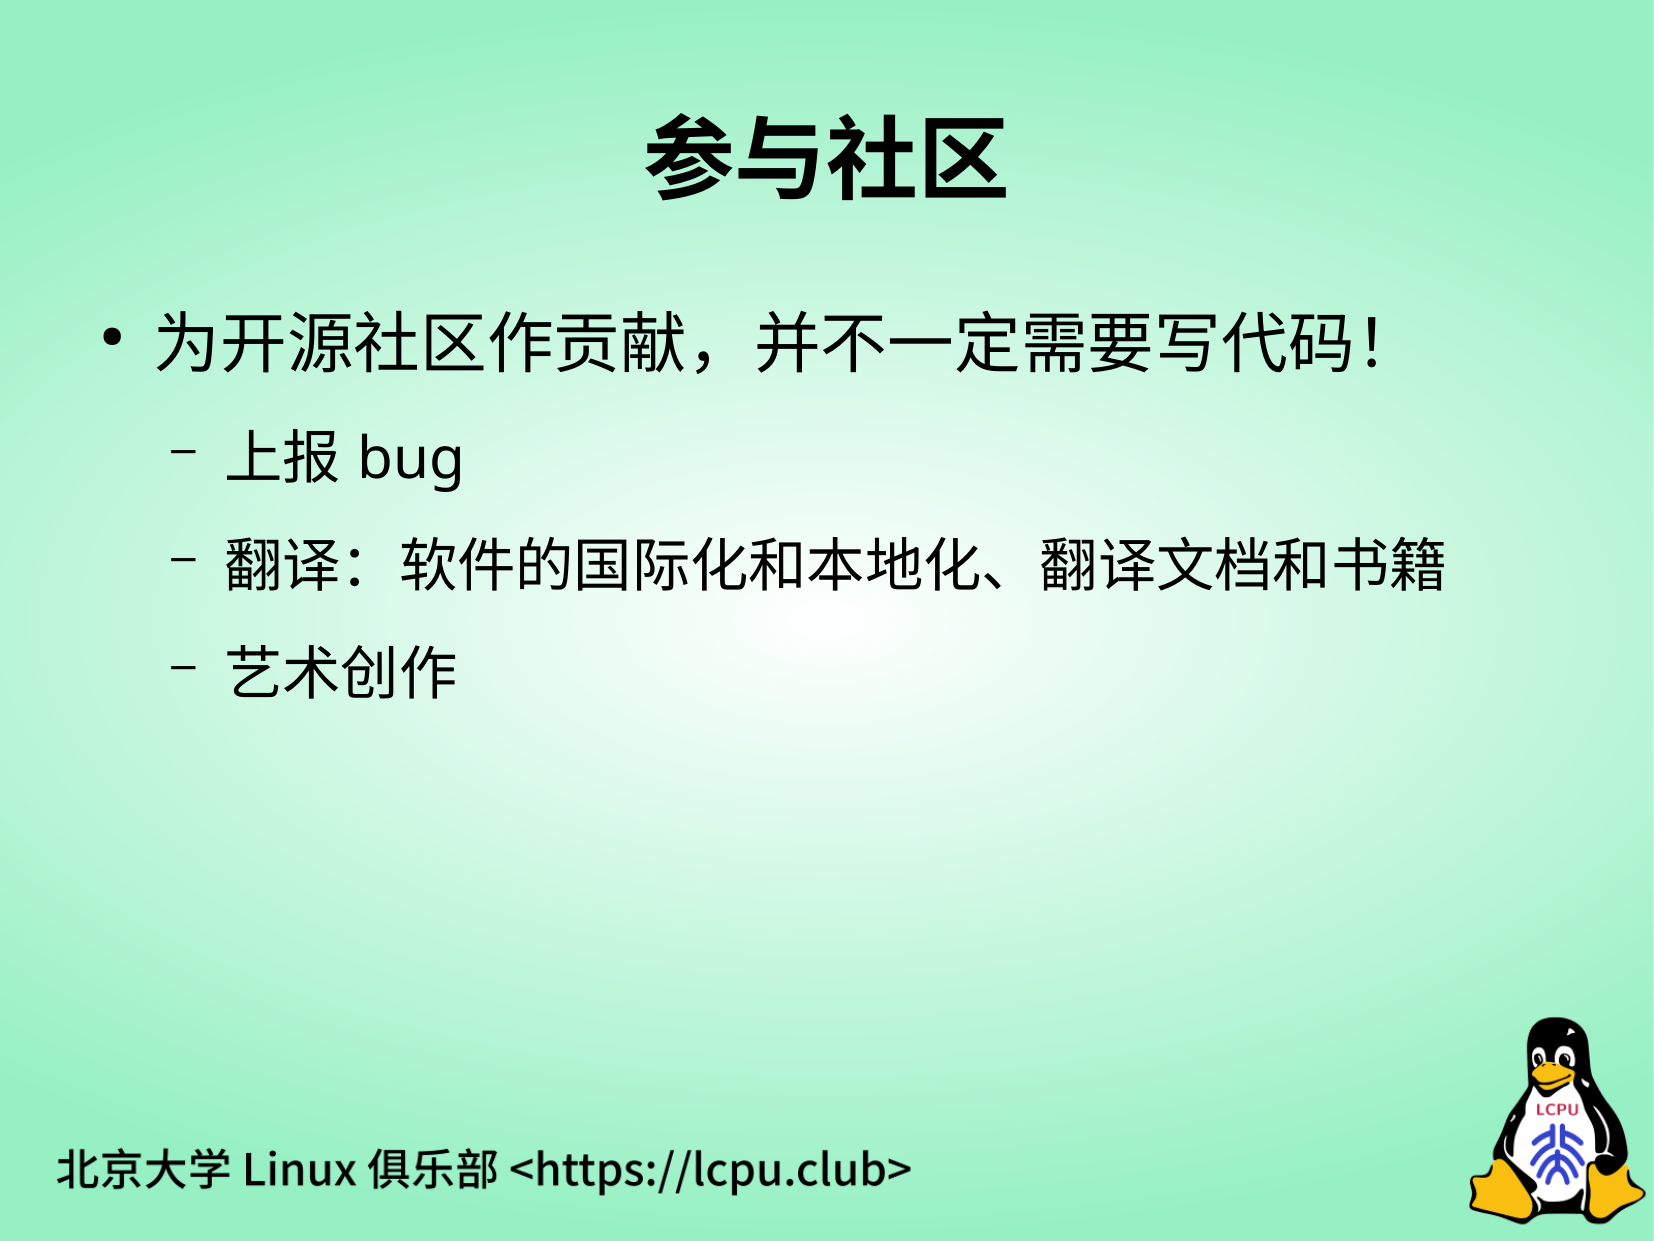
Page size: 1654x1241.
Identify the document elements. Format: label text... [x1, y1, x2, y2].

picture [0, 0, 1654, 1241]
list 为开源社区作贡献，并不一定需要写代码！ 上报bug 翻译：软件的国际化和本地化、翻译文档和书籍 艺术创作 [82, 290, 1571, 1010]
title 参与社区 [82, 49, 1571, 257]
